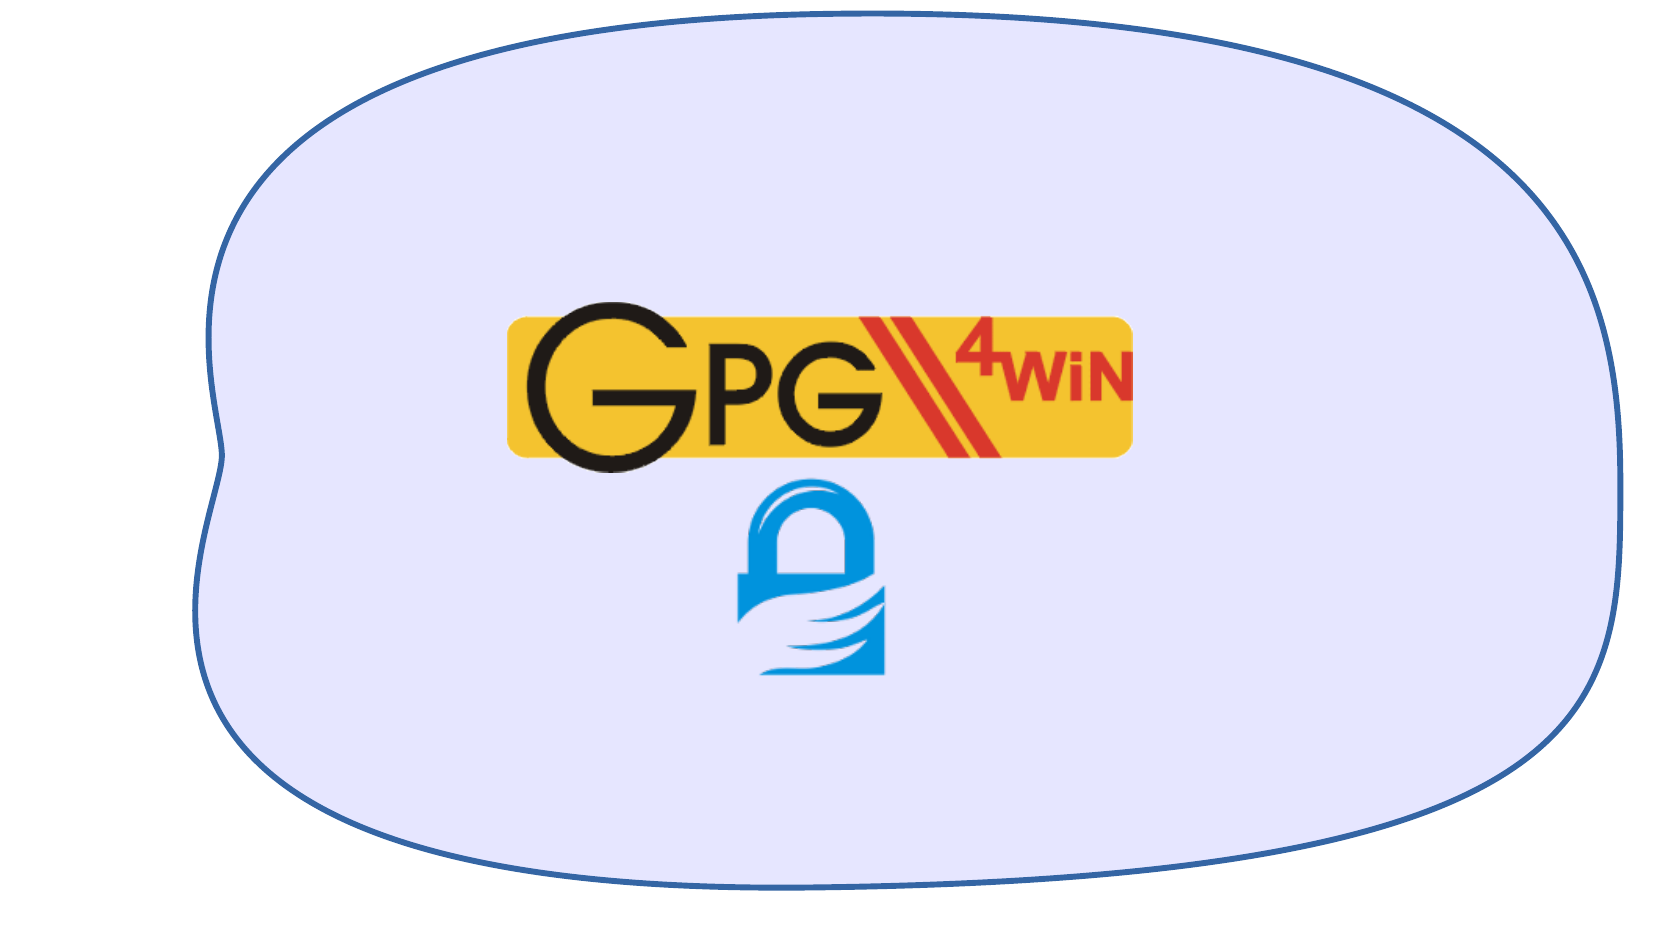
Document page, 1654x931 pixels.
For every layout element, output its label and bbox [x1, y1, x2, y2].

picture [507, 302, 1133, 685]
text_box [195, 13, 1621, 888]
